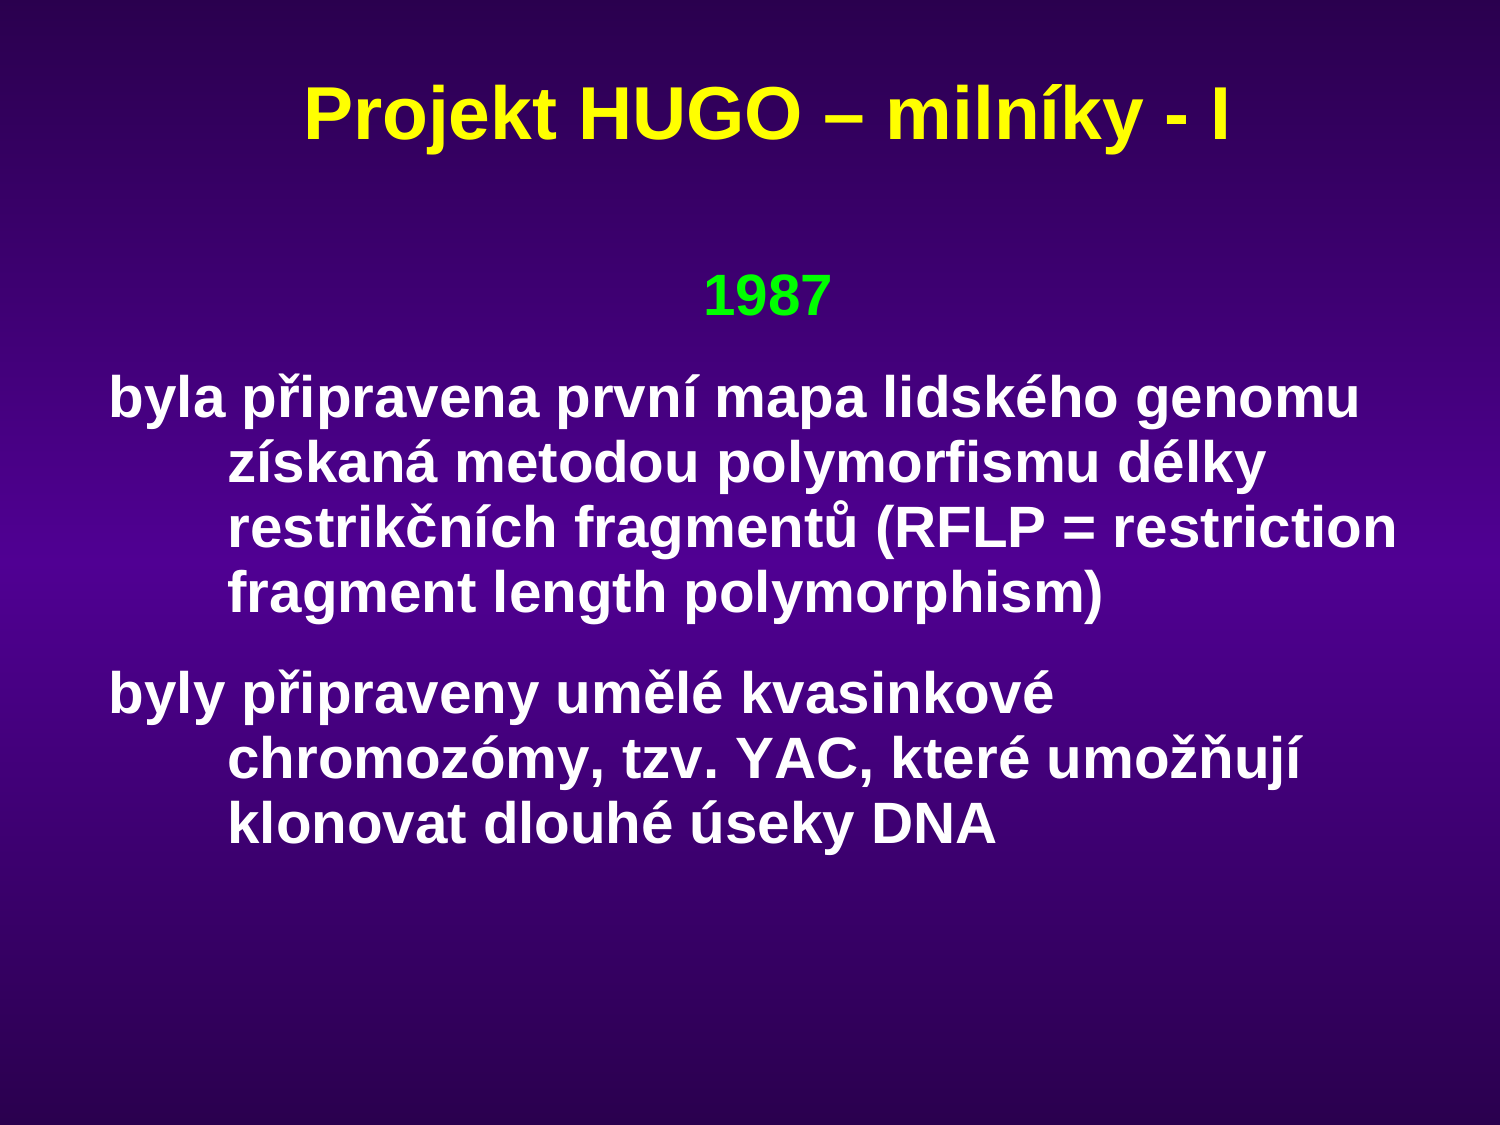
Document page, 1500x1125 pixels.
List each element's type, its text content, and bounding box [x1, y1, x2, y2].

text_box 1987 byla připravena první mapa lidského genomu získaná metodou polymorfismu délky restrikčních fragmentů (RFLP = restriction fragment length polymorphism) byly připraveny umělé kvasinkové chromozómy, tzv. YAC, které umožňují klonovat dlouhé úseky DNA [64, 255, 1459, 864]
title Projekt HUGO – milníky - I [88, 61, 1447, 167]
